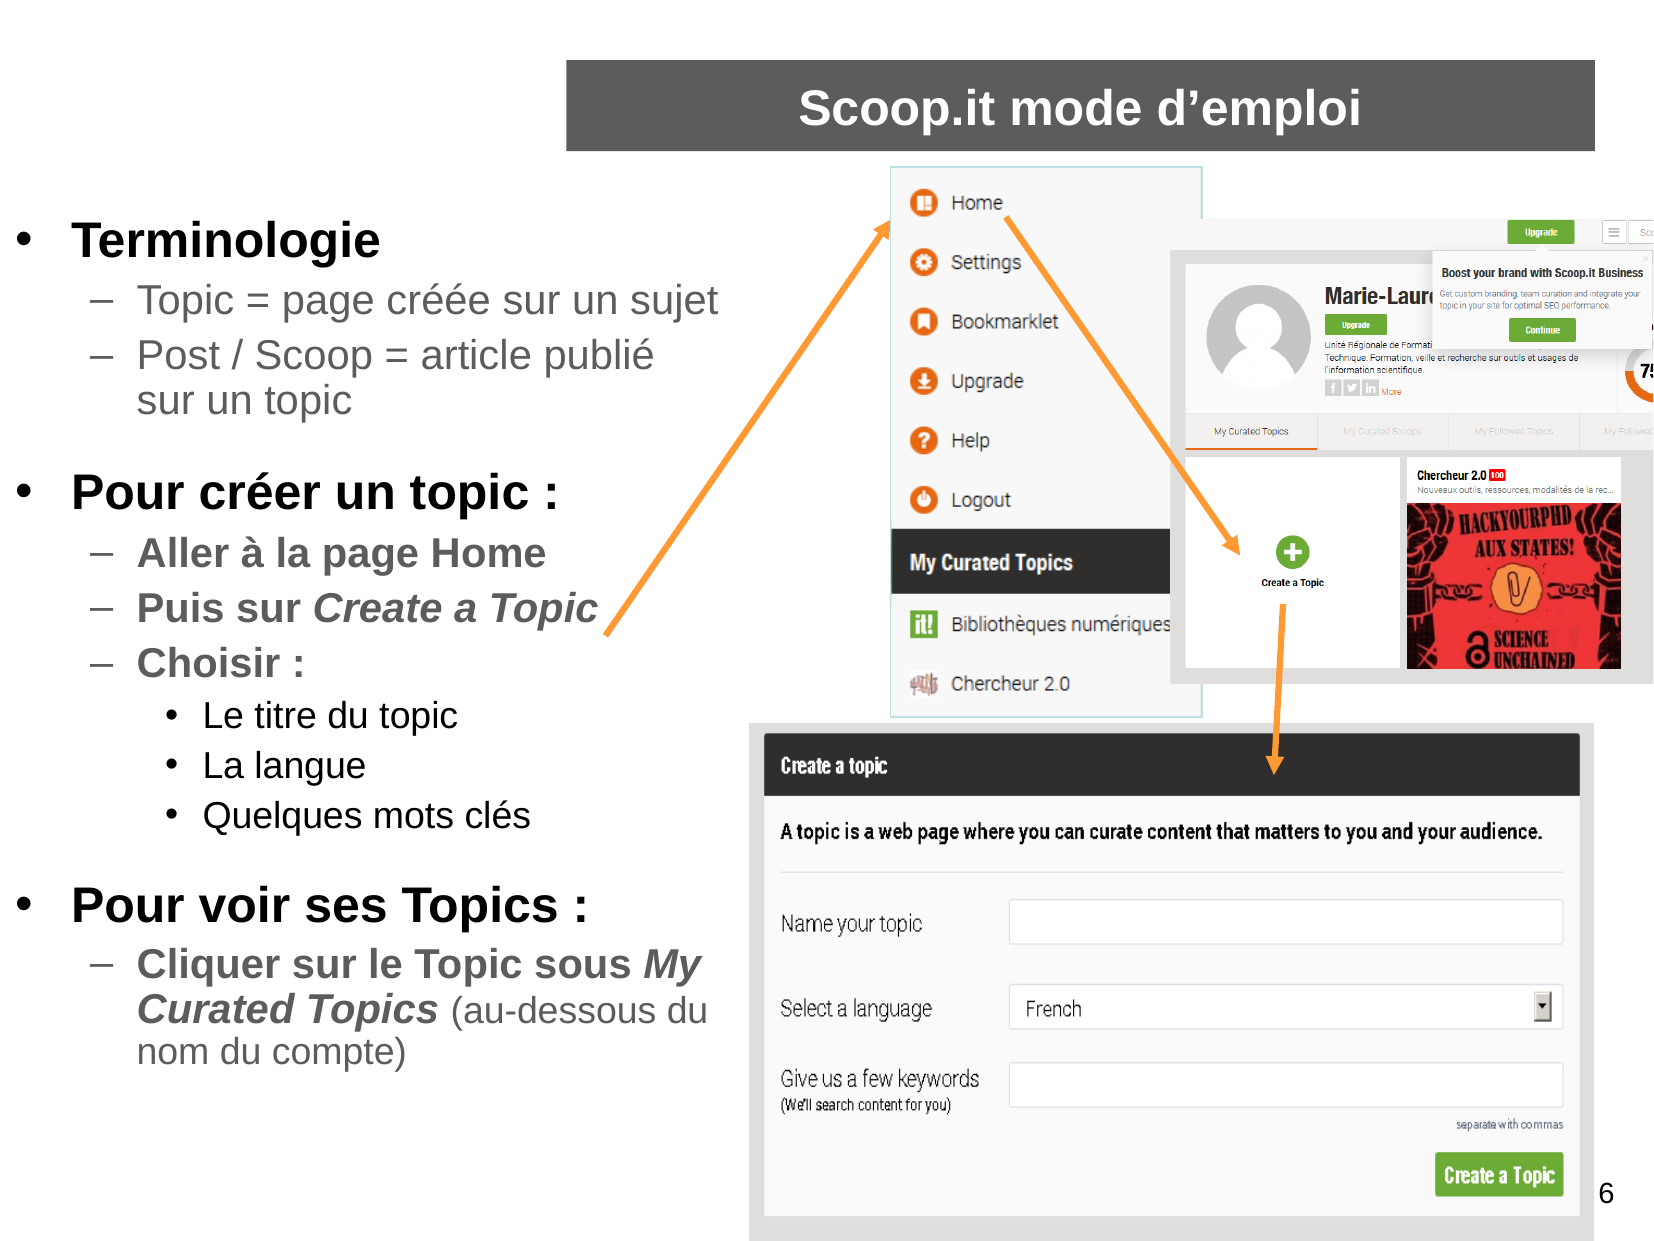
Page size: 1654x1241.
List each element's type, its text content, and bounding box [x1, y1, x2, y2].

text_box Scoop.it mode d’emploi [566, 60, 1595, 152]
text_box <numéro> [1594, 1166, 1630, 1241]
picture [749, 723, 1594, 1241]
picture [891, 167, 1654, 717]
text_box Terminologie Topic = page créée sur un sujet Post / Scoop = article publié sur un topic Pour créer un topic : Aller à la page Home Puis sur Create a Topic Choisir : Le titre du topic La langue Quelques mots clés Pour voir ses Topics : Cliquer sur le Topic sous My Curated Topics (au-dessous du nom du compte) [0, 206, 737, 1215]
